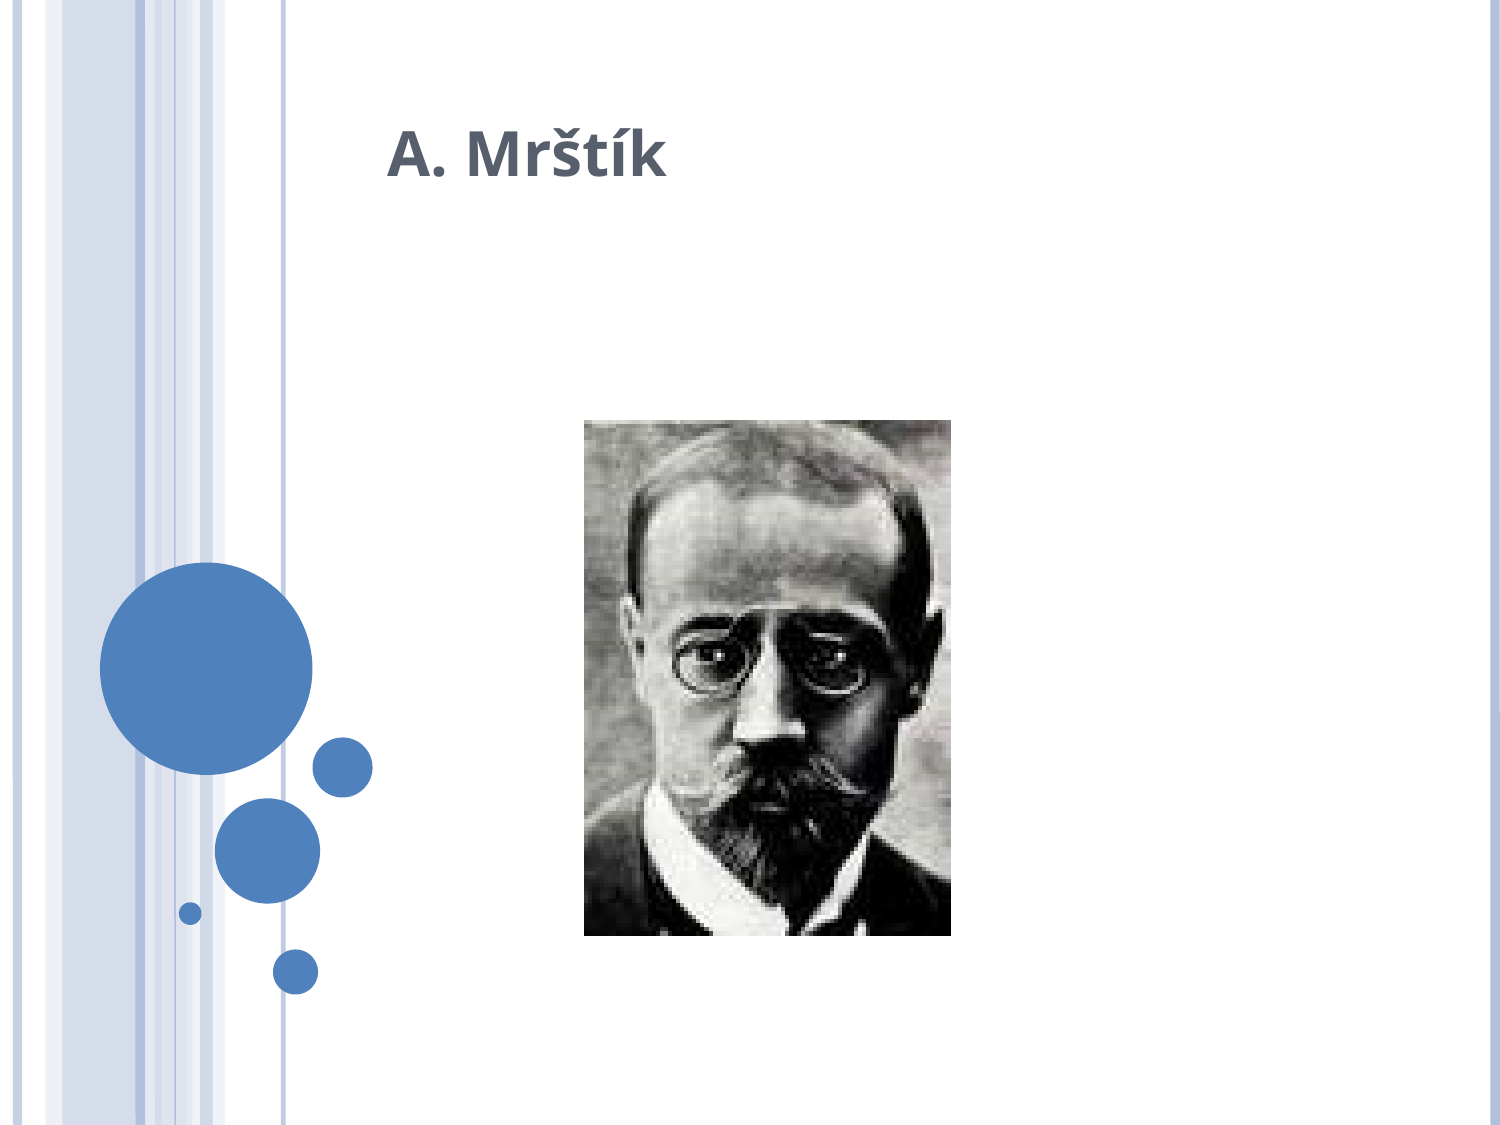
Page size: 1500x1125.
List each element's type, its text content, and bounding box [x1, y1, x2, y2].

picture [584, 420, 951, 936]
title A. Mrštík [371, 66, 1385, 197]
